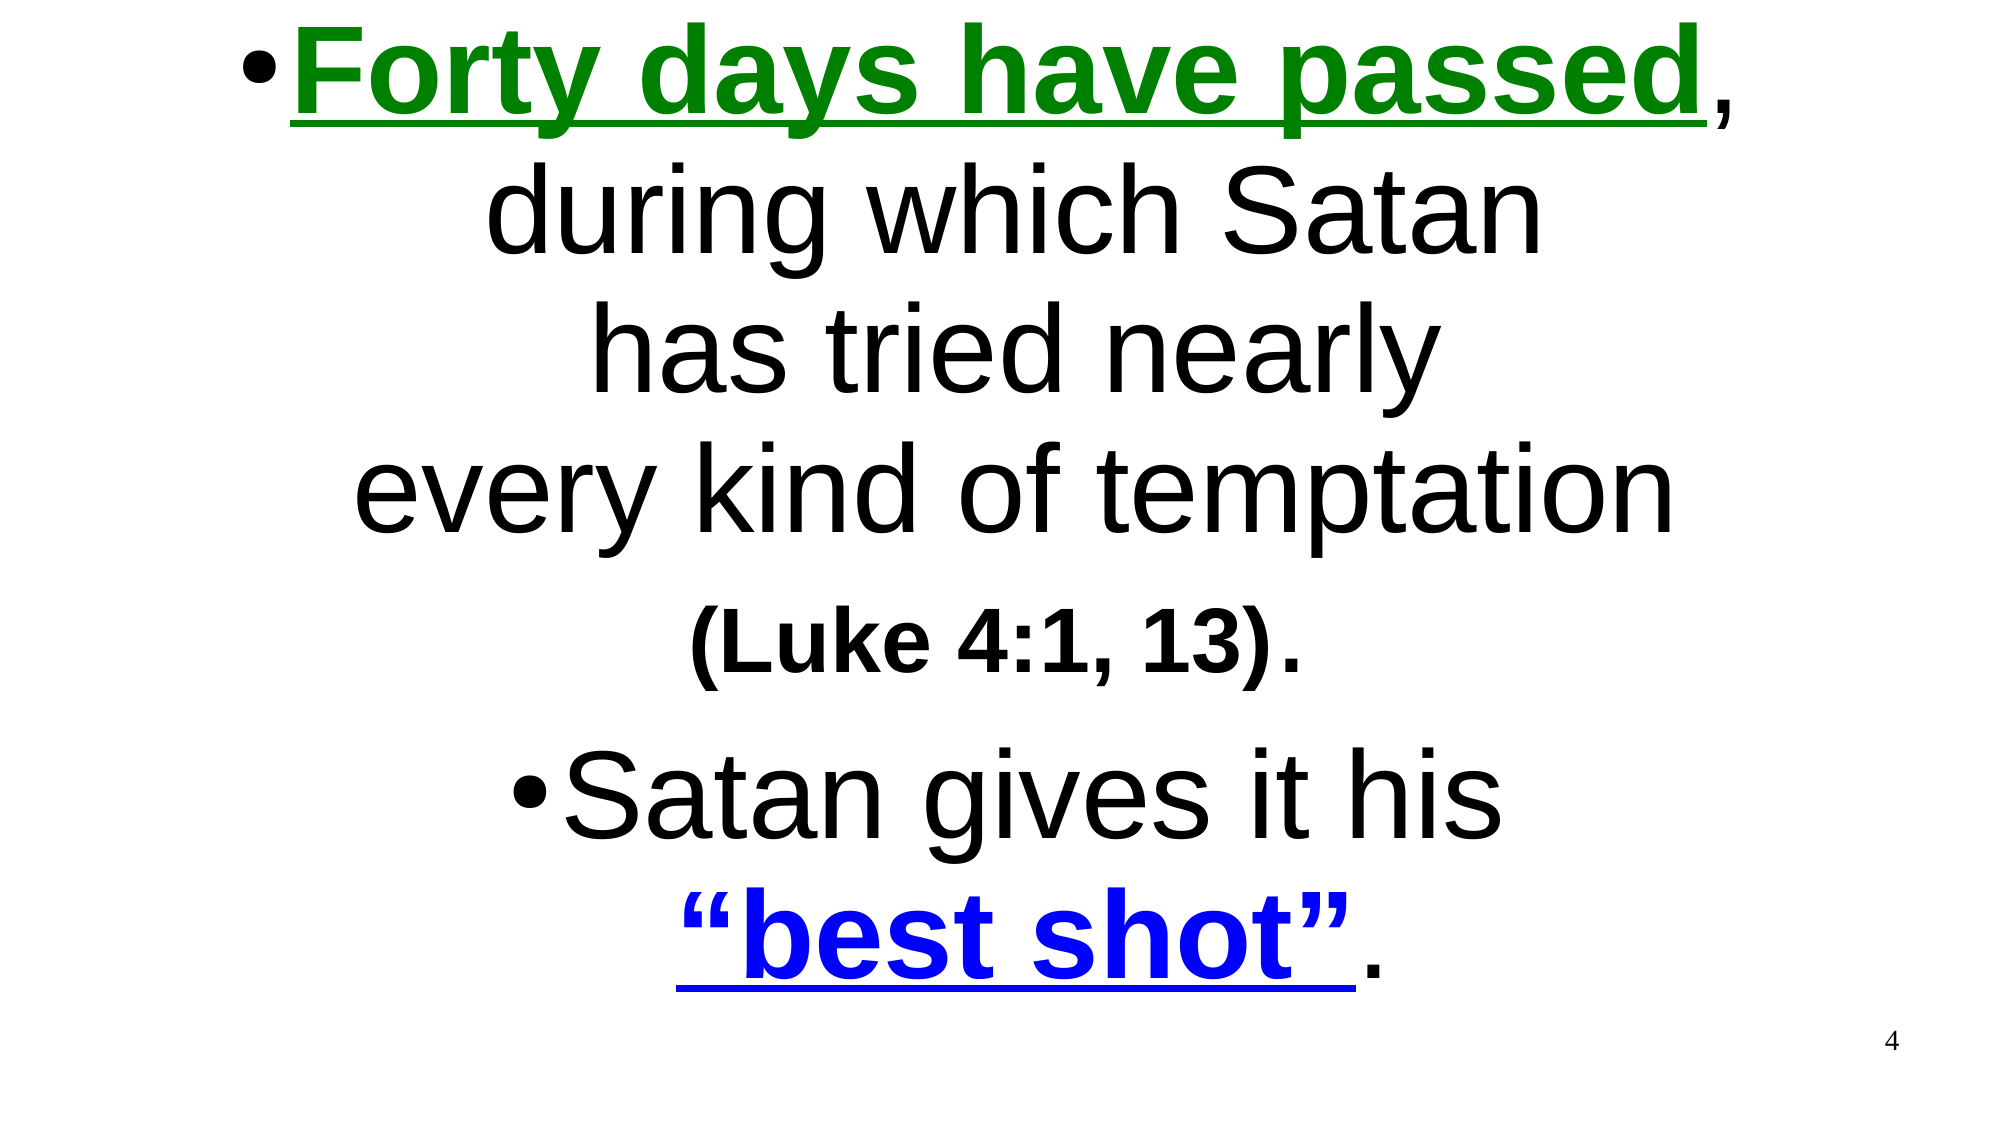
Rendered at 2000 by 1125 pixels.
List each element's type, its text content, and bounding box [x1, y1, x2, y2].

list Forty days have passed, during which Satan has tried nearly every kind of temptation (Luke 4:1, 13). Satan gives it his “best shot”. [0, 0, 1996, 1123]
